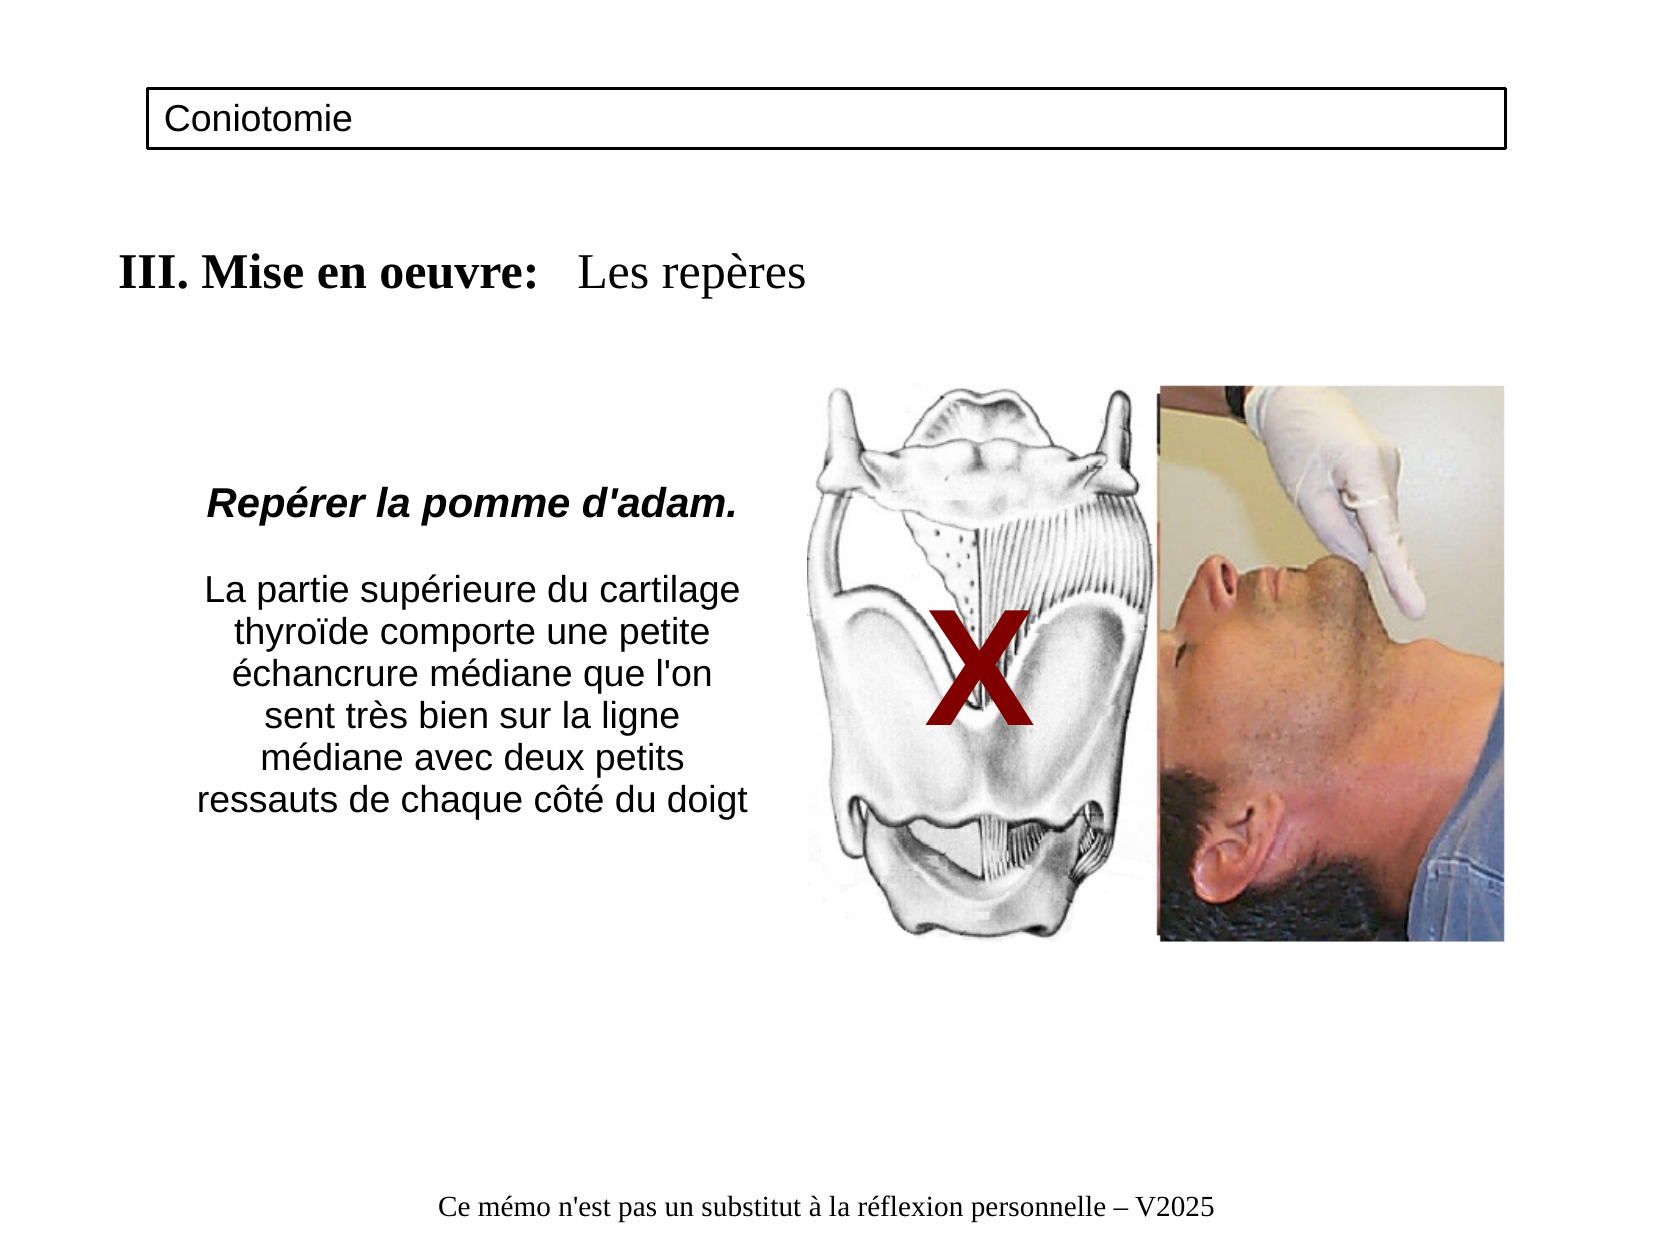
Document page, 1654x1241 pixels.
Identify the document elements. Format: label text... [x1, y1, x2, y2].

text_box Repérer la pomme d'adam. La partie supérieure du cartilage thyroïde comporte une petite échancrure médiane que l'on sent très bien sur la ligne médiane avec deux petits ressauts de chaque côté du doigt [177, 472, 768, 829]
text_box Ce mémo n'est pas un substitut à la réflexion personnelle – V2025 [358, 1182, 1296, 1231]
text_box X [891, 566, 1069, 768]
text_box III. Mise en oeuvre: Les repères [103, 236, 1518, 309]
text_box Coniotomie [147, 88, 1506, 149]
picture [807, 383, 1506, 945]
